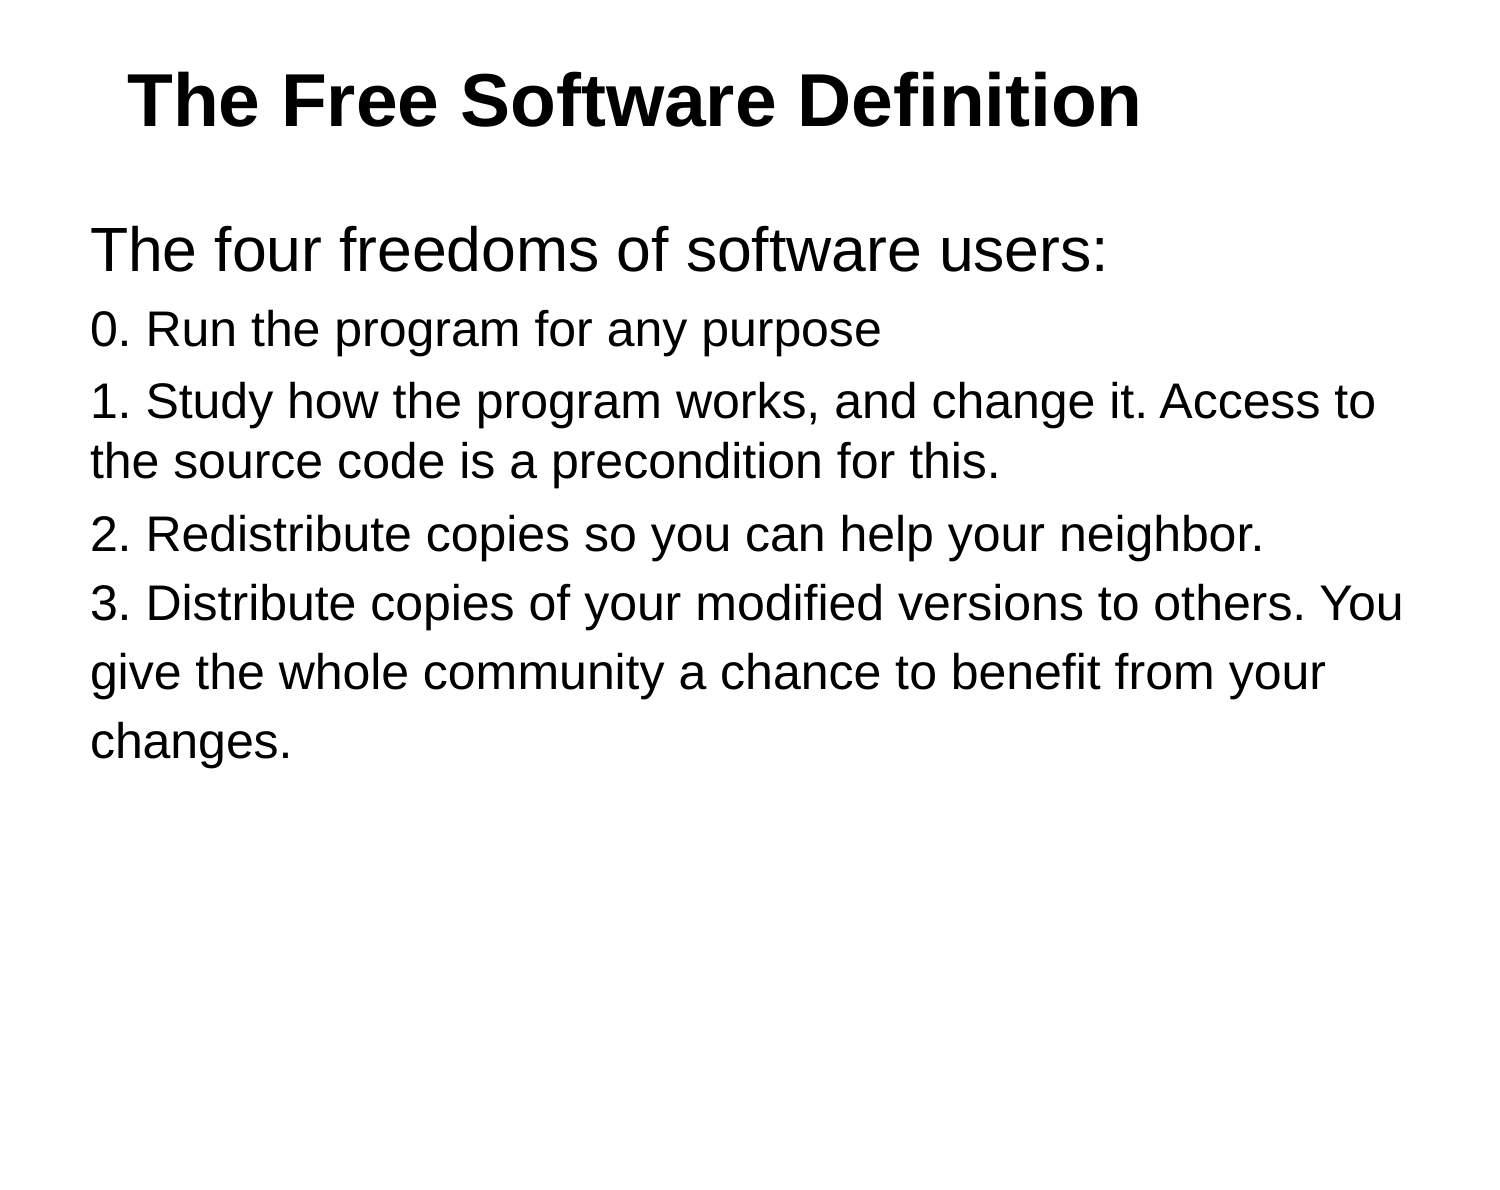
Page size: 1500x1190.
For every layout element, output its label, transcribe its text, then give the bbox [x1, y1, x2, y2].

title The Free Software Definition [75, 0, 1425, 157]
list The four freedoms of software users: 0. Run the program for any purpose 1. Study how the program works, and change it. Access to the source code is a precondition for this. 2. Redistribute copies so you can help your neighbor. 3. Distribute copies of your modified versions to others. You give the whole community a chance to benefit from your changes. [75, 193, 1425, 916]
